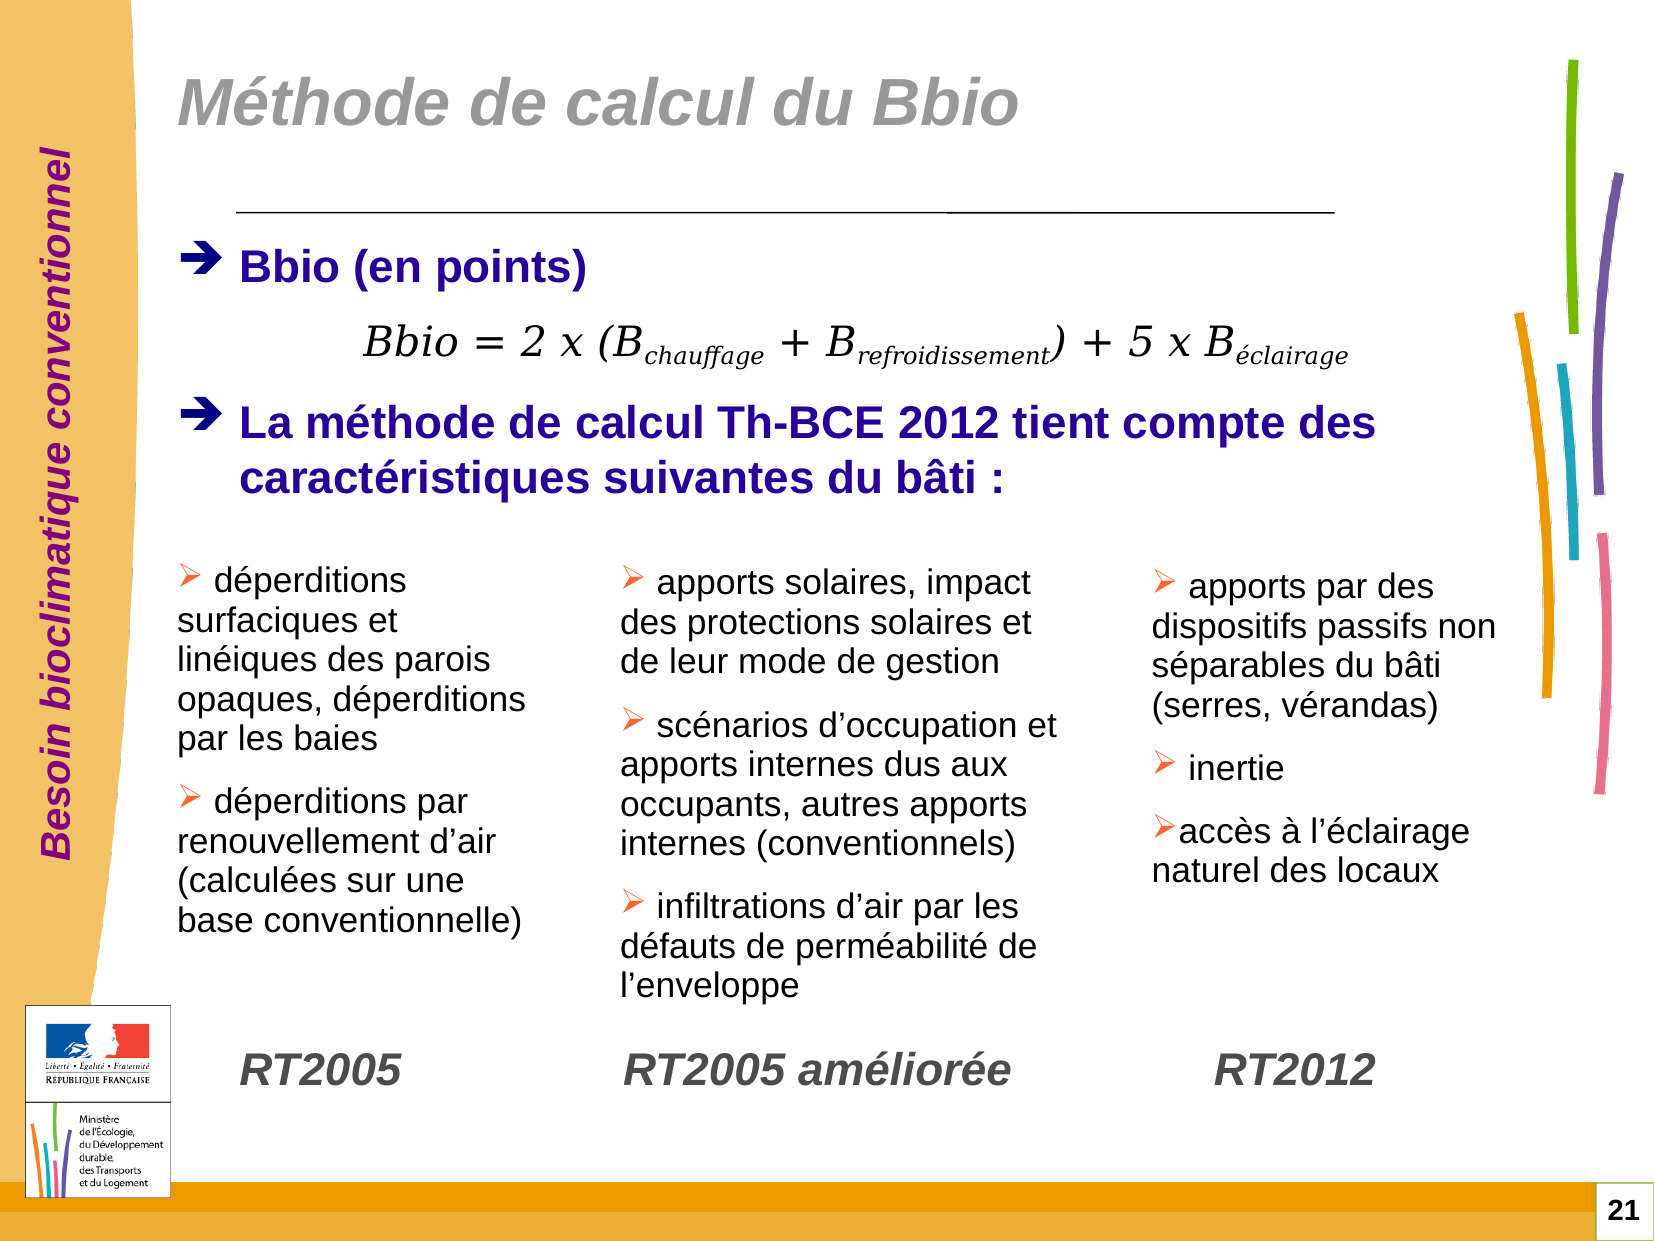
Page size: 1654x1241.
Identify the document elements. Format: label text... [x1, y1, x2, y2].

text_box Besoin bioclimatique conventionnel [11, 47, 101, 963]
list RT2005 améliorée [561, 1039, 1034, 1128]
list apports solaires, impact des protections solaires et de leur mode de gestion scénarios d’occupation et apports internes dus aux occupants, autres apports internes (conventionnels) infiltrations d’air par les défauts de perméabilité de l’enveloppe [531, 563, 1063, 1010]
list Bbio (en points) Bbio = 2 x (Bchauffage + Brefroidissement) + 5 x Béclairage La méthode de calcul Th-BCE 2012 tient compte des caractéristiques suivantes du bâti : [177, 236, 1536, 532]
title Méthode de calcul du Bbio [177, 29, 1536, 178]
list RT2005 [177, 1039, 502, 1128]
list apports par des dispositifs passifs non séparables du bâti (serres, vérandas) inertie accès à l’éclairage naturel des locaux [1063, 566, 1536, 922]
picture [0, 0, 1654, 1241]
list déperditions surfaciques et linéiques des parois opaques, déperditions par les baies déperditions par renouvellement d’air (calculées sur une base conventionnelle) [88, 561, 532, 941]
list RT2012 [1151, 1039, 1477, 1128]
